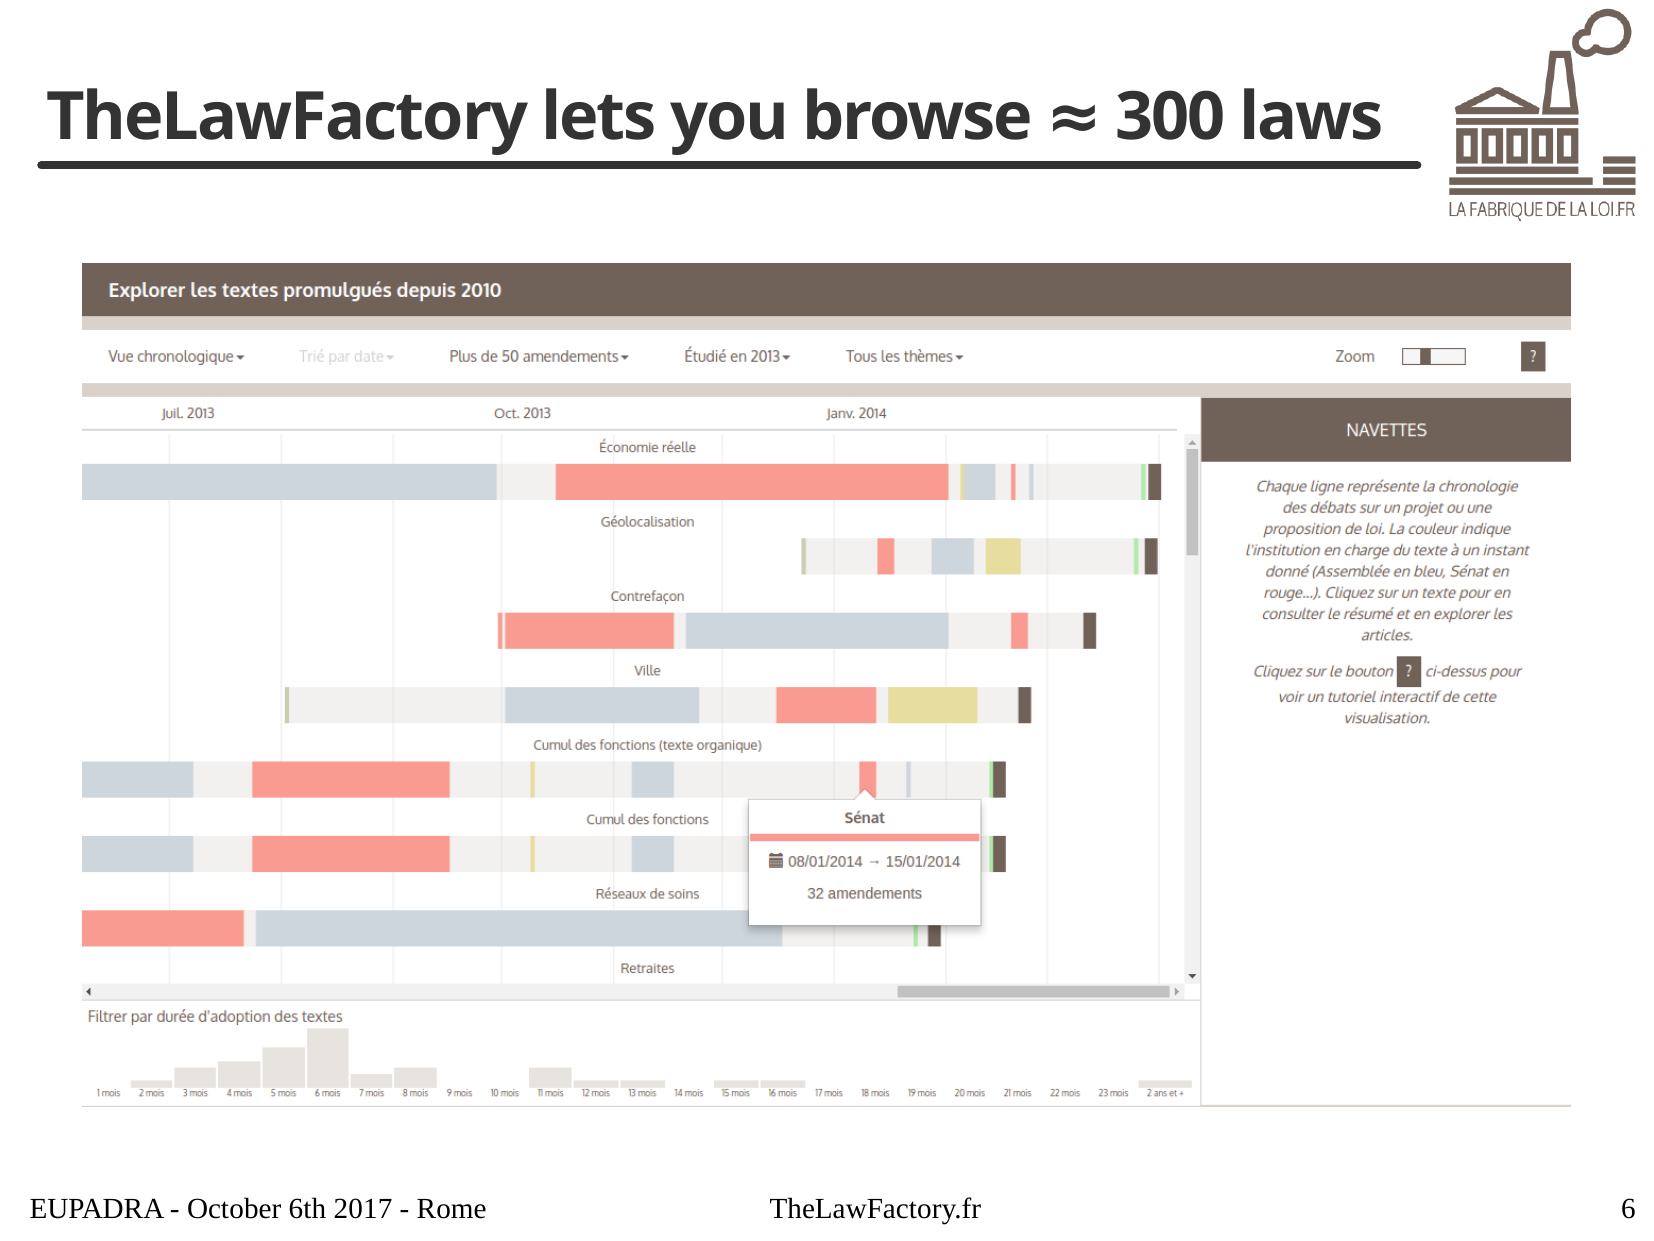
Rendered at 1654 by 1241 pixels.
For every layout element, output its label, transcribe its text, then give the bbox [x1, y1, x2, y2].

title TheLawFactory lets you browse ≈ 300 laws [29, 37, 1518, 189]
picture [82, 263, 1571, 1107]
picture [1429, 0, 1654, 225]
